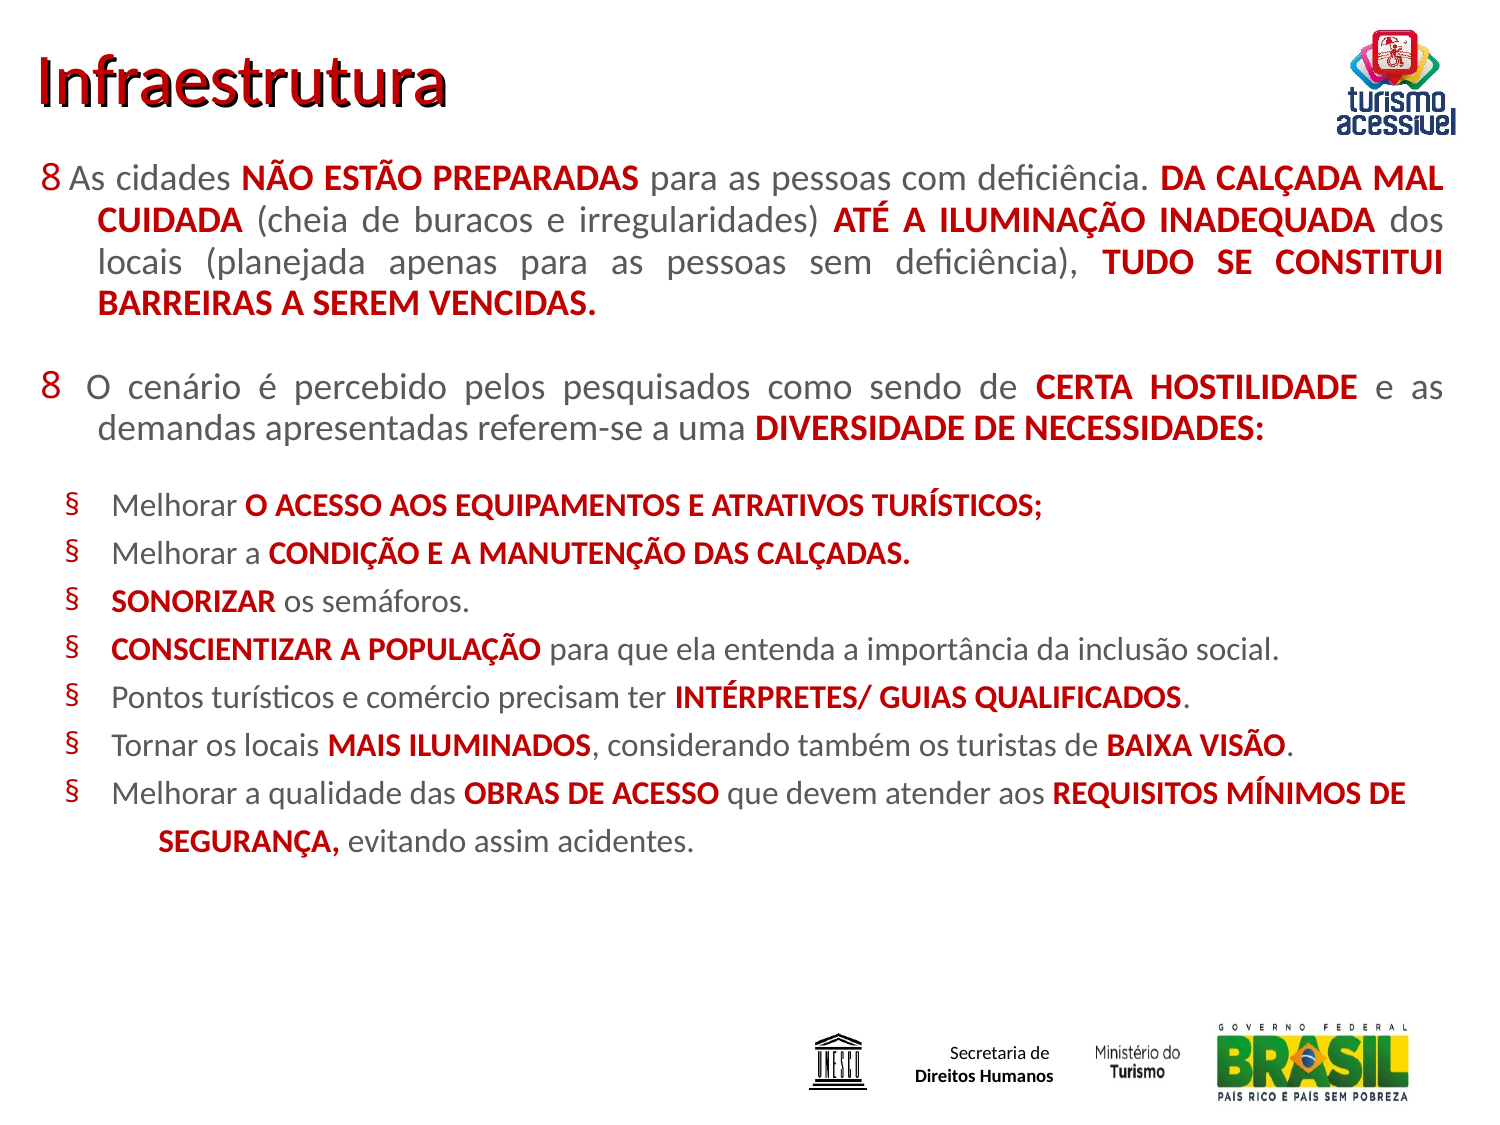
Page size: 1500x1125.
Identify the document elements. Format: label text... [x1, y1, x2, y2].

text_box Melhorar o acesso aos equipamentos e atrativos turísticos; Melhorar a condição e a manutenção das calçadas. Sonorizar os semáforos. Conscientizar a população para que ela entenda a importância da inclusão social. Pontos turísticos e comércio precisam ter intérpretes/ guias qualificados. Tornar os locais mais iluminados, considerando também os turistas de baixa visão. Melhorar a qualidade das obras de acesso que devem atender aos requisitos mínimos de segurança, evitando assim acidentes. [50, 468, 1454, 866]
text_box Infraestrutura [21, 24, 1412, 214]
text_box As cidades não estão preparadas para as pessoas com deficiência. Da calçada mal cuidada (cheia de buracos e irregularidades) até a iluminação inadequada dos locais (planejada apenas para as pessoas sem deficiência), tudo se constitui barreiras a serem vencidas. O cenário é percebido pelos pesquisados como sendo de certa hostilidade e as demandas apresentadas referem-se a uma diversidade de necessidades: [25, 149, 1459, 456]
